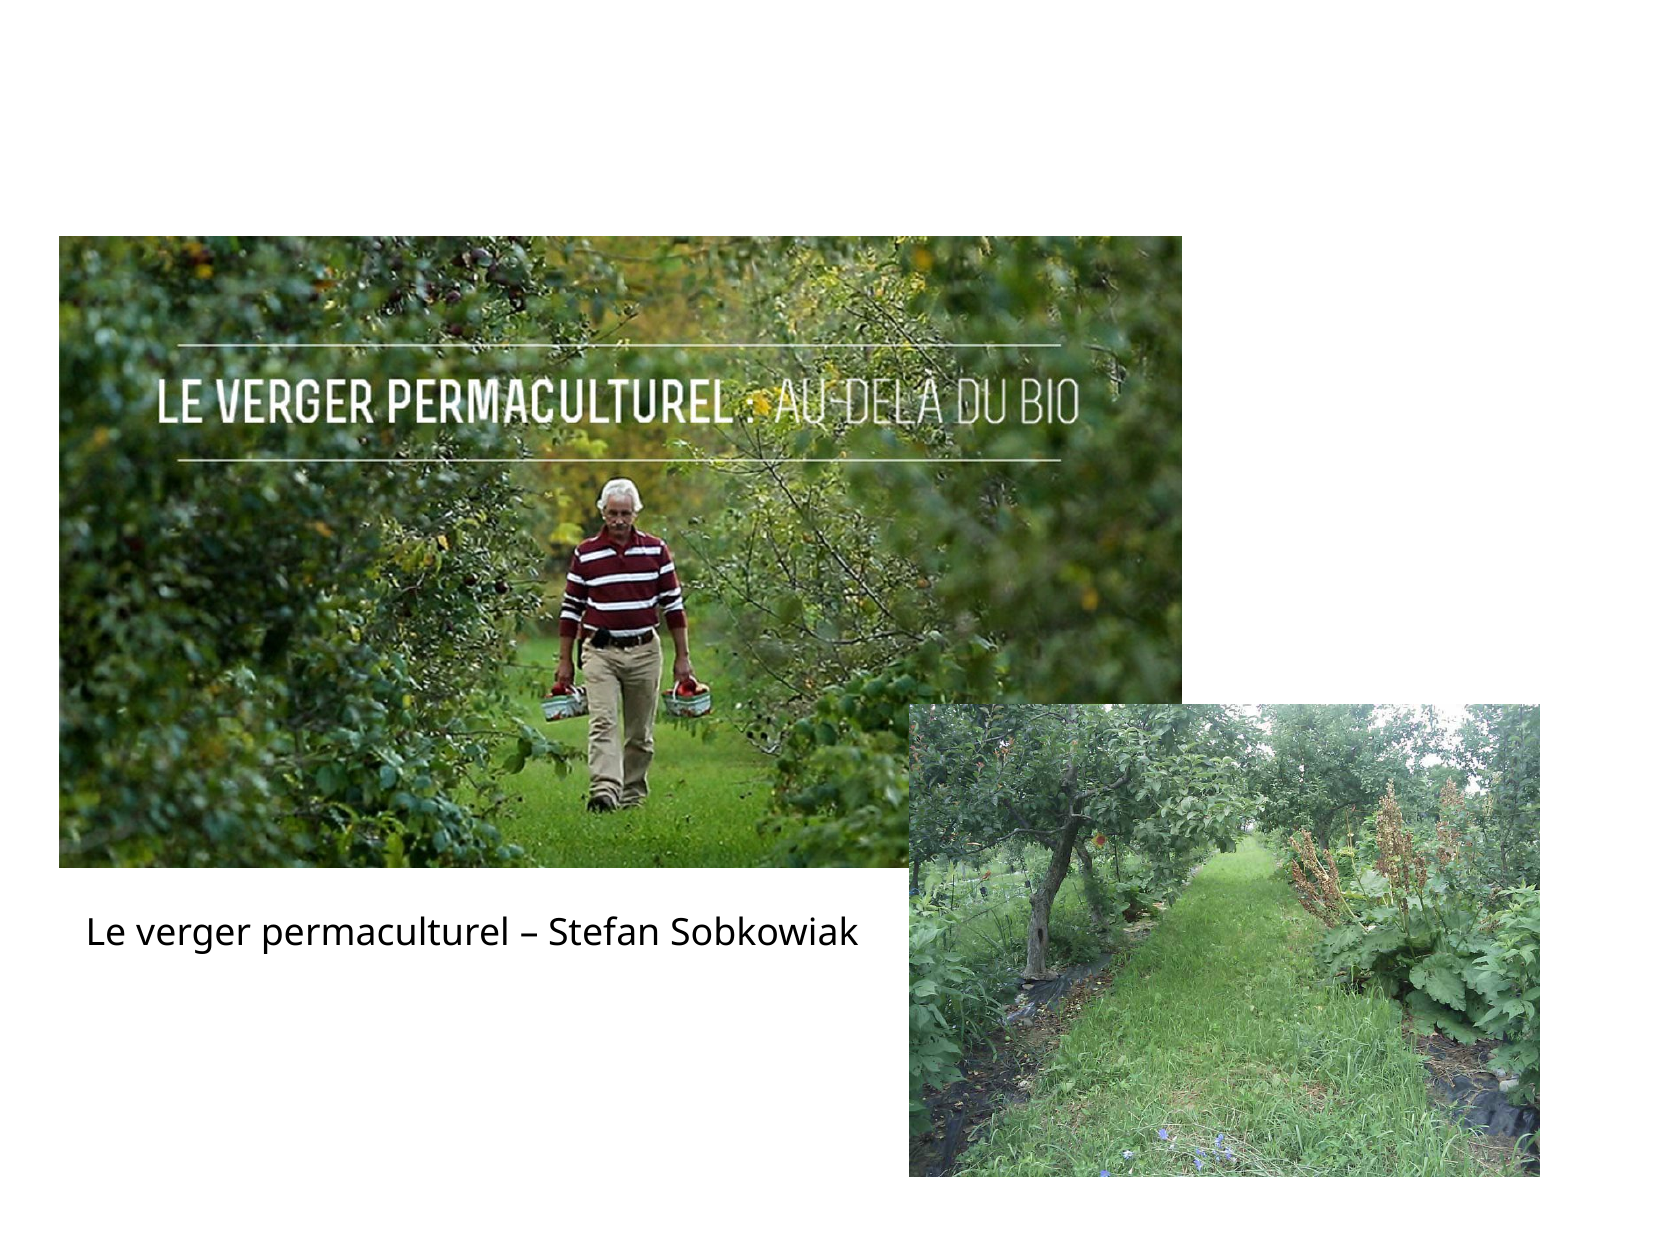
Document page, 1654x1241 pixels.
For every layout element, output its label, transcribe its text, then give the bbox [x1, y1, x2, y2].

picture [59, 236, 1540, 1177]
text_box Le verger permaculturel – Stefan Sobkowiak [70, 897, 857, 962]
